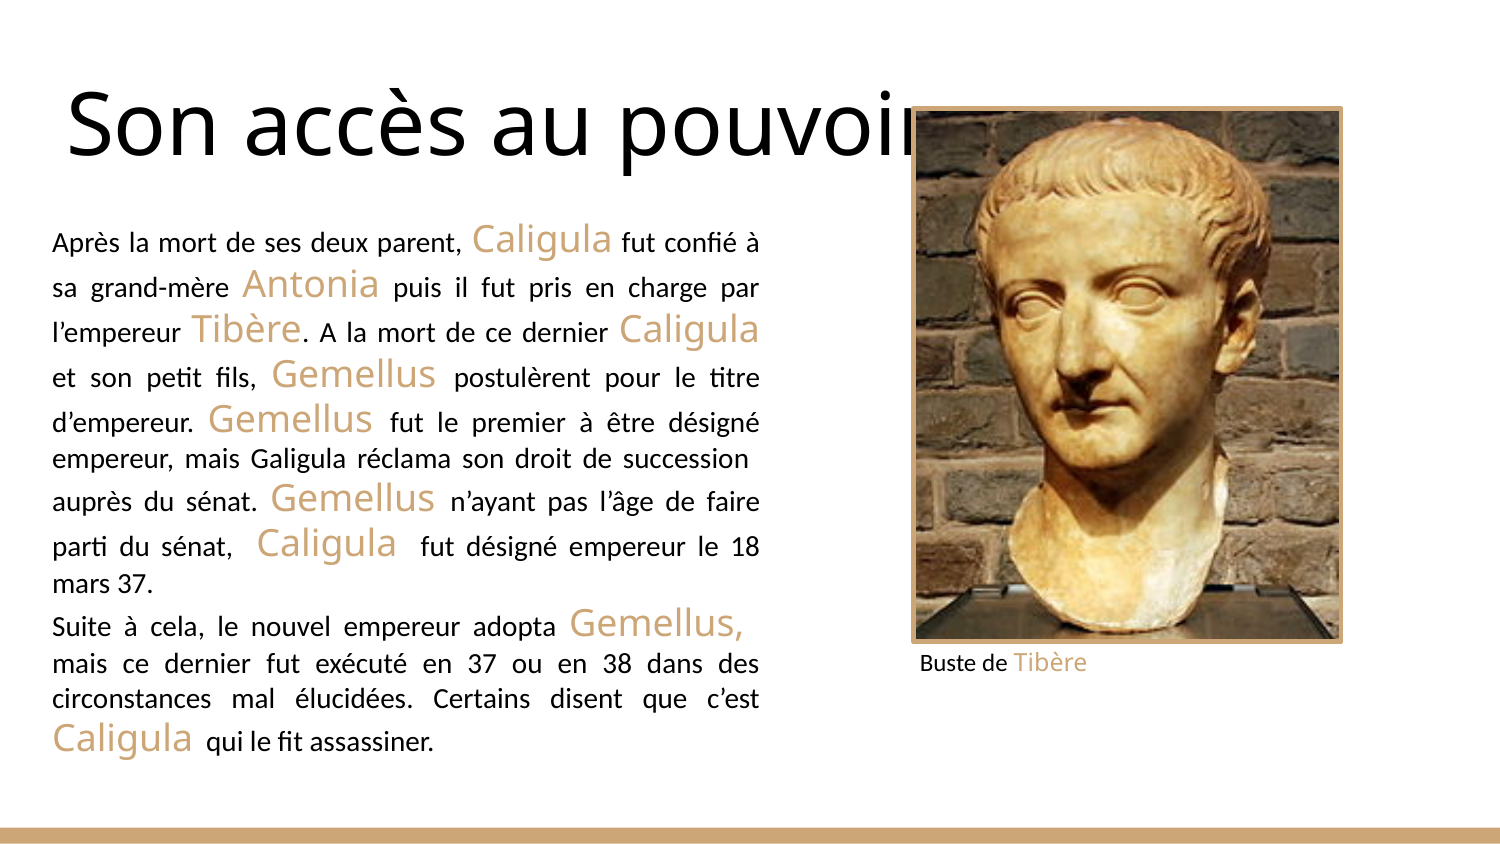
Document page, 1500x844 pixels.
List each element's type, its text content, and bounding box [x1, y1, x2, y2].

text_box Après la mort de ses deux parent, Caligula fut confié à sa grand-mère Antonia puis il fut pris en charge par l’empereur Tibère. A la mort de ce dernier Caligula et son petit fils, Gemellus postulèrent pour le titre d’empereur. Gemellus fut le premier à être désigné empereur, mais Galigula réclama son droit de succession auprès du sénat. Gemellus n’ayant pas l’âge de faire parti du sénat, Caligula fut désigné empereur le 18 mars 37. Suite à cela, le nouvel empereur adopta Gemellus, mais ce dernier fut exécuté en 37 ou en 38 dans des circonstances mal élucidées. Certains disent que c’est Caligula qui le fit assassiner. [37, 199, 776, 729]
text_box Buste de Tibère [904, 631, 1246, 679]
picture [915, 110, 1339, 640]
title Son accès au pouvoir [51, 51, 1449, 189]
